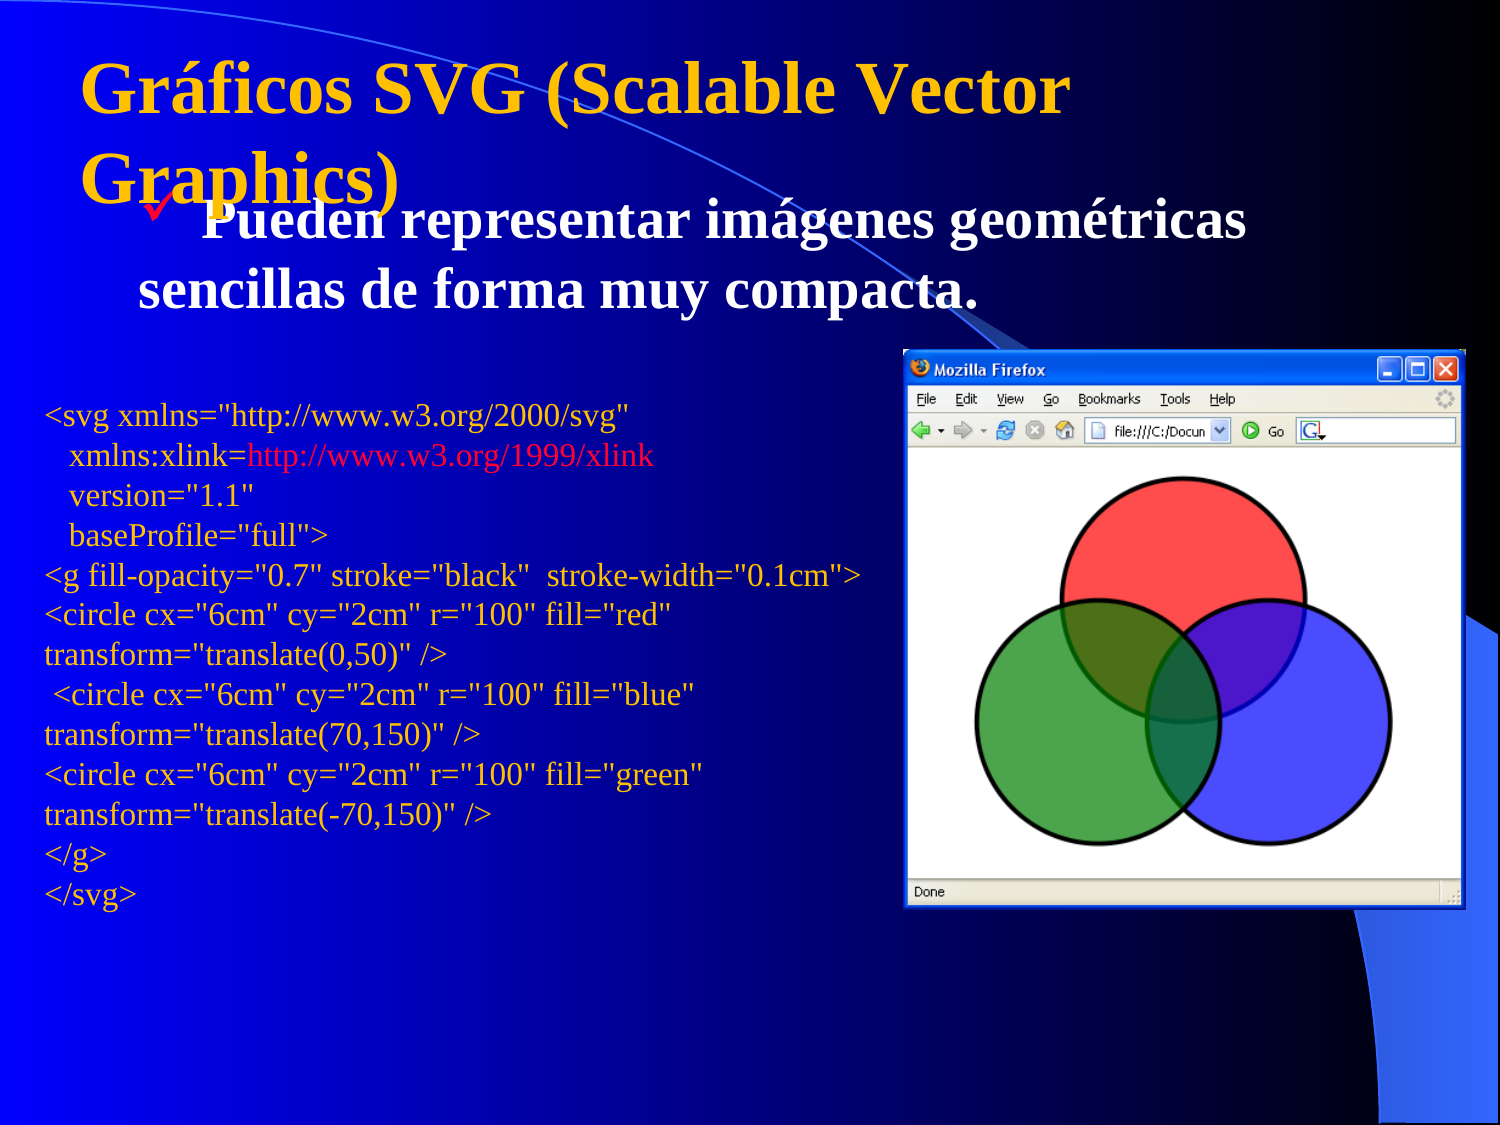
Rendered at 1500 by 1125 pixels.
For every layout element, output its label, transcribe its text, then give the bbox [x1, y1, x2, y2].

text_box <svg xmlns="http://www.w3.org/2000/svg" xmlns:xlink=http://www.w3.org/1999/xlink version="1.1" baseProfile="full"> <g fill-opacity="0.7" stroke="black" stroke-width="0.1cm"> <circle cx="6cm" cy="2cm" r="100" fill="red" transform="translate(0,50)" /> <circle cx="6cm" cy="2cm" r="100" fill="blue" transform="translate(70,150)" /> <circle cx="6cm" cy="2cm" r="100" fill="green" transform="translate(-70,150)" /> </g> </svg> [29, 385, 987, 920]
picture [903, 349, 1466, 910]
text_box Gráficos SVG (Scalable Vector Graphics) [64, 30, 1424, 227]
text_box Pueden representar imágenes geométricas sencillas de forma muy compacta. [123, 227, 1333, 385]
